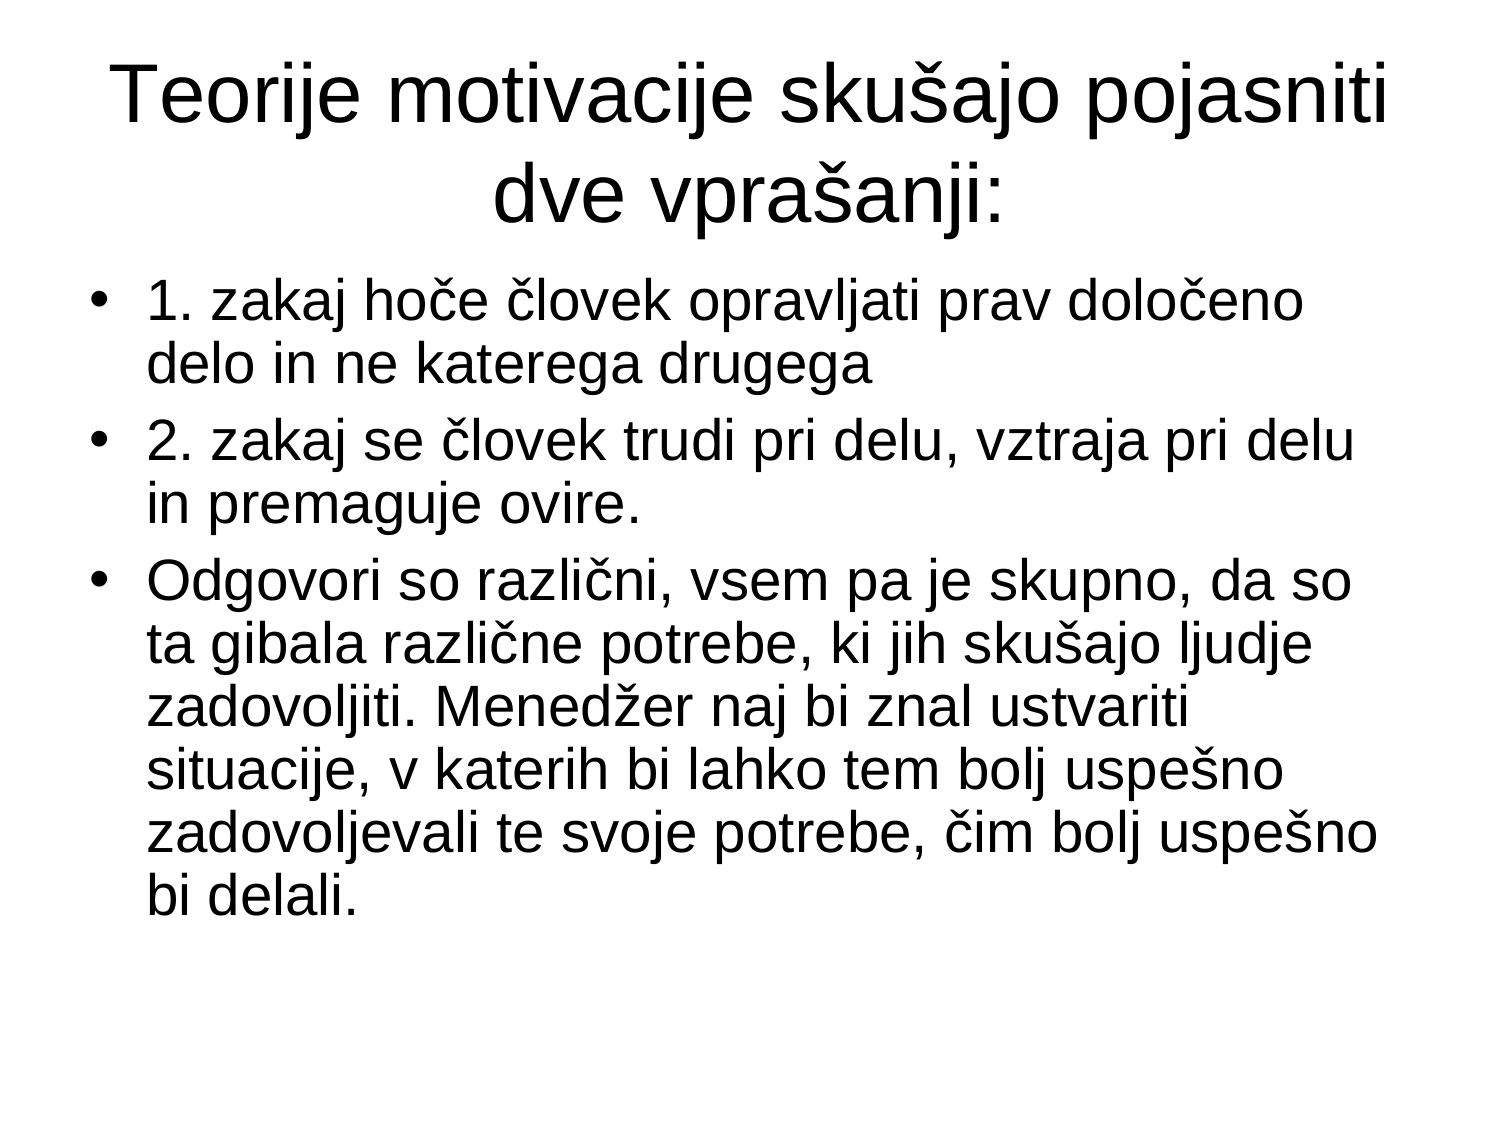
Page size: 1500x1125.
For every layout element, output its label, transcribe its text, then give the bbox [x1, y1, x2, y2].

list 1. zakaj hoče človek opravljati prav določeno delo in ne katerega drugega 2. zakaj se človek trudi pri delu, vztraja pri delu in premaguje ovire. Odgovori so različni, vsem pa je skupno, da so ta gibala različne potrebe, ki jih skušajo ljudje zadovoljiti. Menedžer naj bi znal ustvariti situacije, v katerih bi lahko tem bolj uspešno zadovoljevali te svoje potrebe, čim bolj uspešno bi delali. [75, 262, 1426, 1006]
title Teorije motivacije skušajo pojasniti dve vprašanji: [75, 31, 1426, 247]
